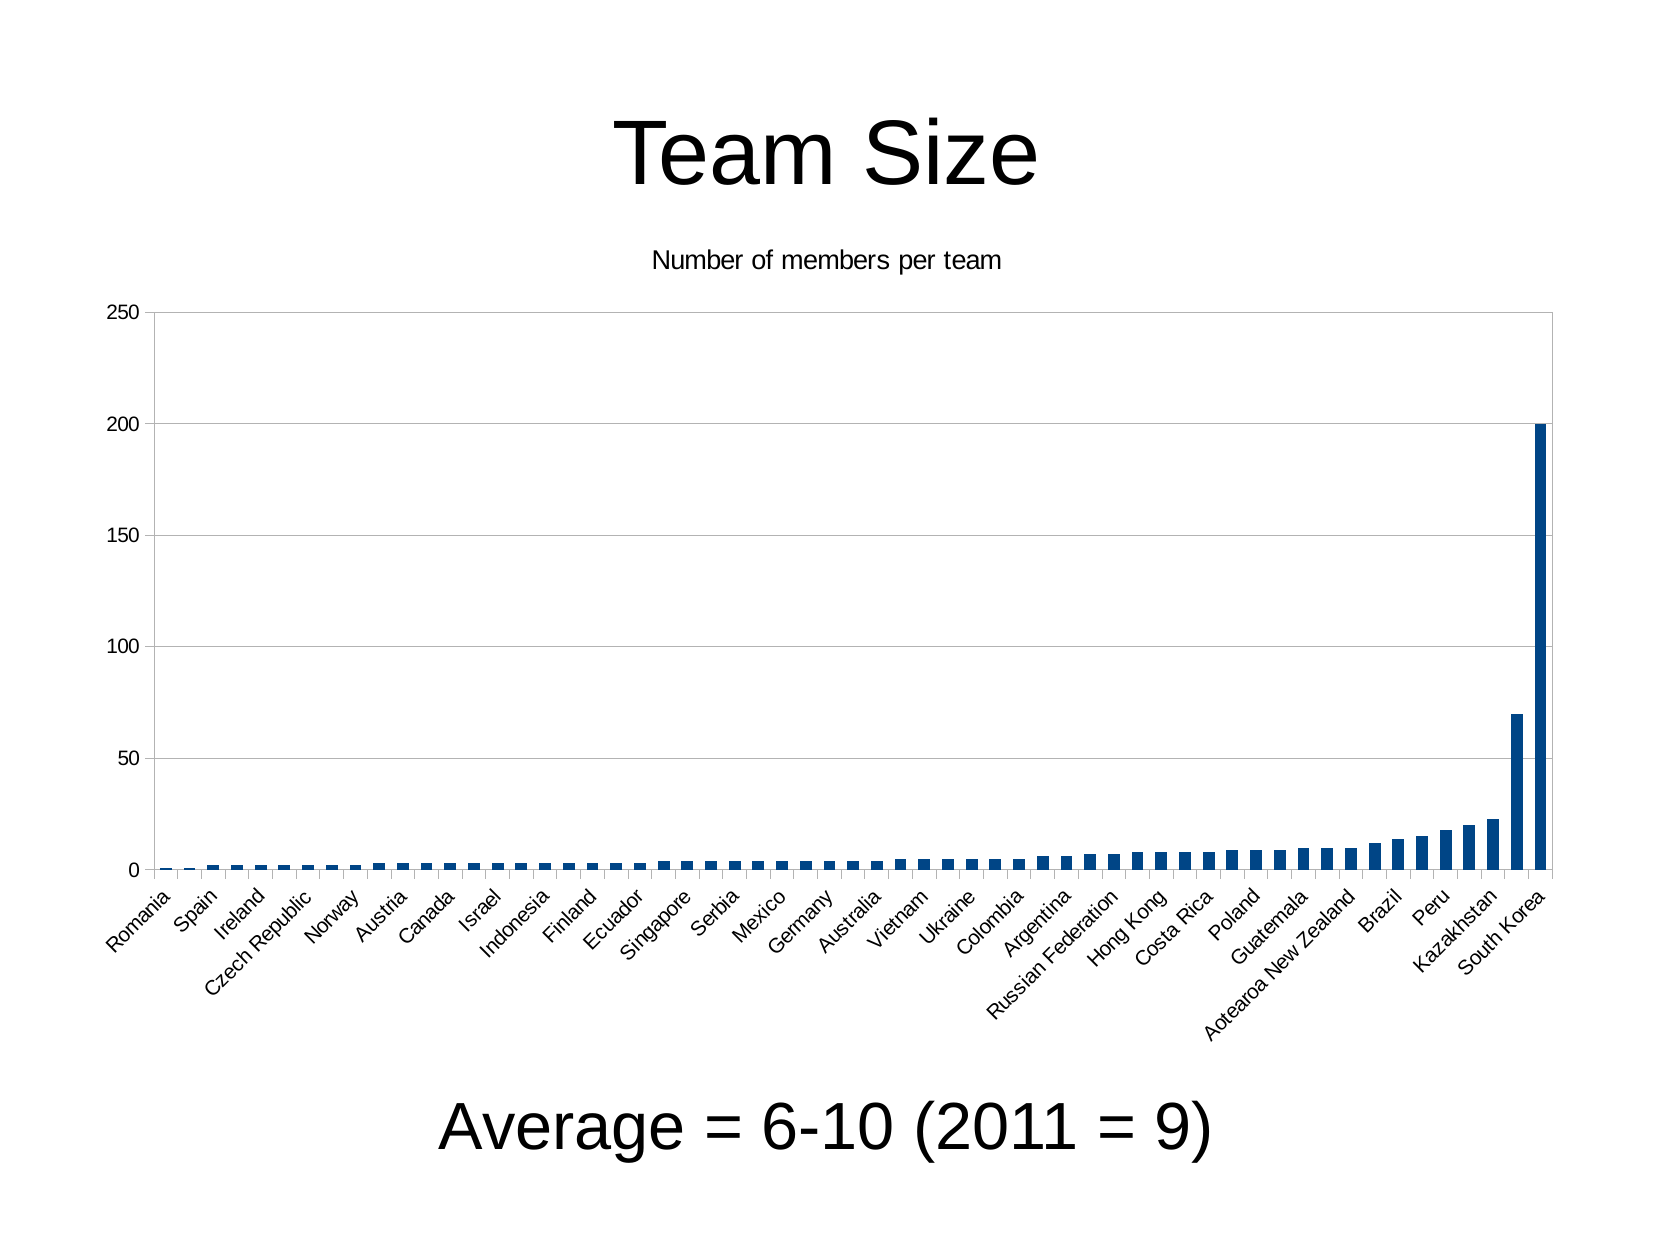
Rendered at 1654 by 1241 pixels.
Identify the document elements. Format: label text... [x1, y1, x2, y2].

chart [70, 212, 1583, 1063]
title Team Size [82, 49, 1571, 212]
subtitle Average = 6-10 (2011 = 9) [82, 1040, 1571, 1241]
